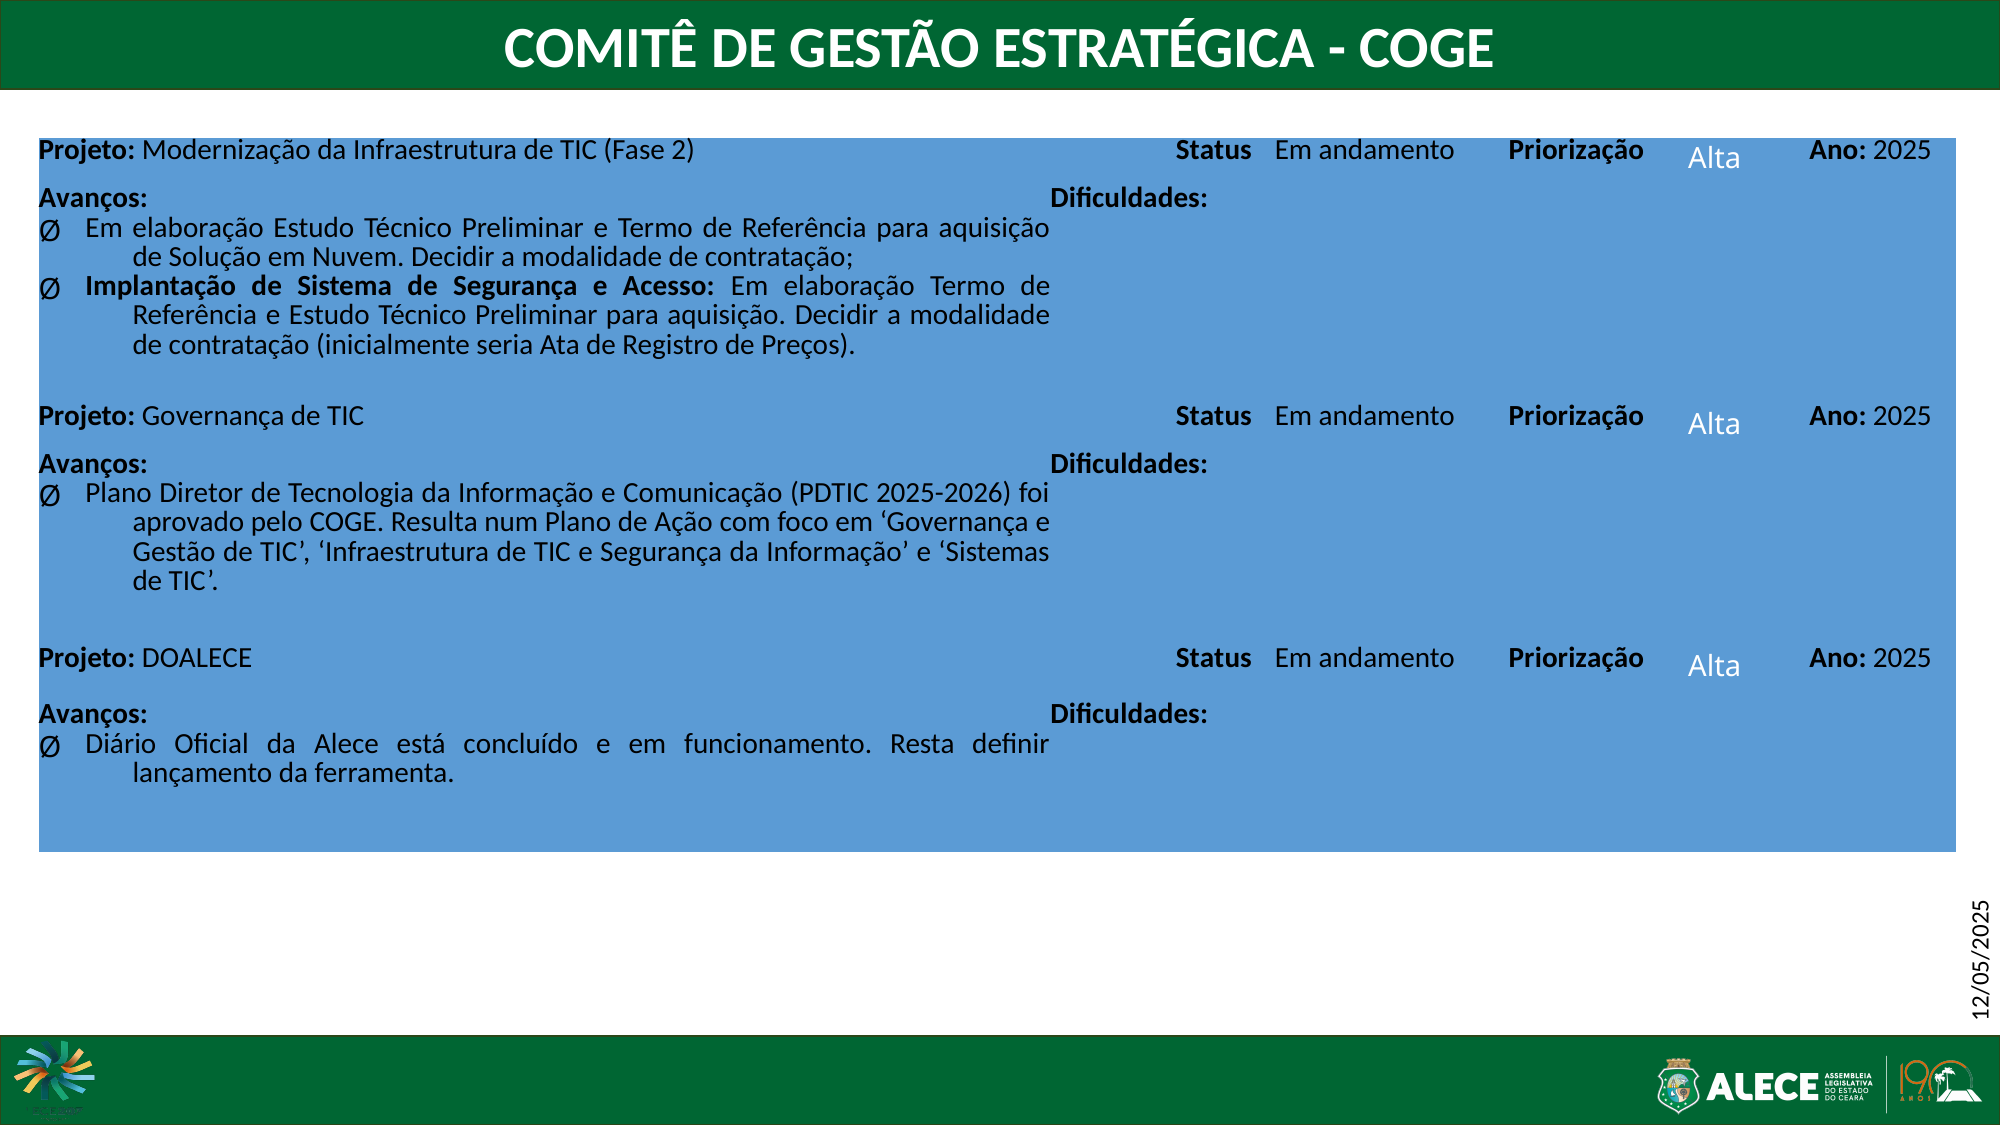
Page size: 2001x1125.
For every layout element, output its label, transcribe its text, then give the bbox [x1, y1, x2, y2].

table_header Status [1118, 138, 1252, 186]
table_cell Dificuldades: [1050, 702, 1956, 852]
table_cell Avanços: Diário Oficial da Alece está concluído e em funcionamento. Resta definir lançamento da ferramenta. [39, 702, 1050, 852]
table_cell Status [1118, 403, 1252, 451]
table_cell Em andamento [1252, 403, 1478, 451]
table_cell Status [1118, 645, 1252, 702]
text_box [0, 1036, 1625, 1125]
picture [1625, 982, 2000, 1125]
text_box COMITÊ DE GESTÃO ESTRATÉGICA - COGE [0, 0, 2000, 89]
table_cell Ano: 2025 [1785, 645, 1956, 702]
table_cell Alta [1644, 645, 1785, 702]
table_cell Projeto: Governança de TIC [39, 403, 1118, 451]
table_cell Priorização [1478, 645, 1644, 702]
table_header Alta [1644, 138, 1785, 186]
table_header Priorização [1478, 138, 1644, 186]
table_cell Em andamento [1252, 645, 1478, 702]
table_cell Alta [1644, 403, 1785, 451]
table_cell Priorização [1478, 403, 1644, 451]
table_cell Avanços: Plano Diretor de Tecnologia da Informação e Comunicação (PDTIC 2025-2026) foi aprovado pelo COGE. Resulta num Plano de Ação com foco em ‘Governança e Gestão de TIC’, ‘Infraestrutura de TIC e Segurança da Informação’ e ‘Sistemas de TIC’. [39, 451, 1050, 645]
table_header Projeto: Modernização da Infraestrutura de TIC (Fase 2) [39, 138, 1118, 186]
table_header Ano: 2025 [1785, 138, 1956, 186]
table_cell Ano: 2025 [1785, 403, 1956, 451]
table_cell Avanços: Em elaboração Estudo Técnico Preliminar e Termo de Referência para aquisição de Solução em Nuvem. Decidir a modalidade de contratação; Implantação de Sistema de Segurança e Acesso: Em elaboração Termo de Referência e Estudo Técnico Preliminar para aquisição. Decidir a modalidade de contratação (inicialmente seria Ata de Registro de Preços). [39, 186, 1050, 403]
table_cell Projeto: DOALECE [39, 645, 1118, 702]
table_header Em andamento [1252, 138, 1478, 186]
table_cell Dificuldades: [1050, 451, 1956, 645]
table_cell Dificuldades: [1050, 186, 1956, 403]
text_box 12/05/2025 [1956, 883, 2000, 982]
